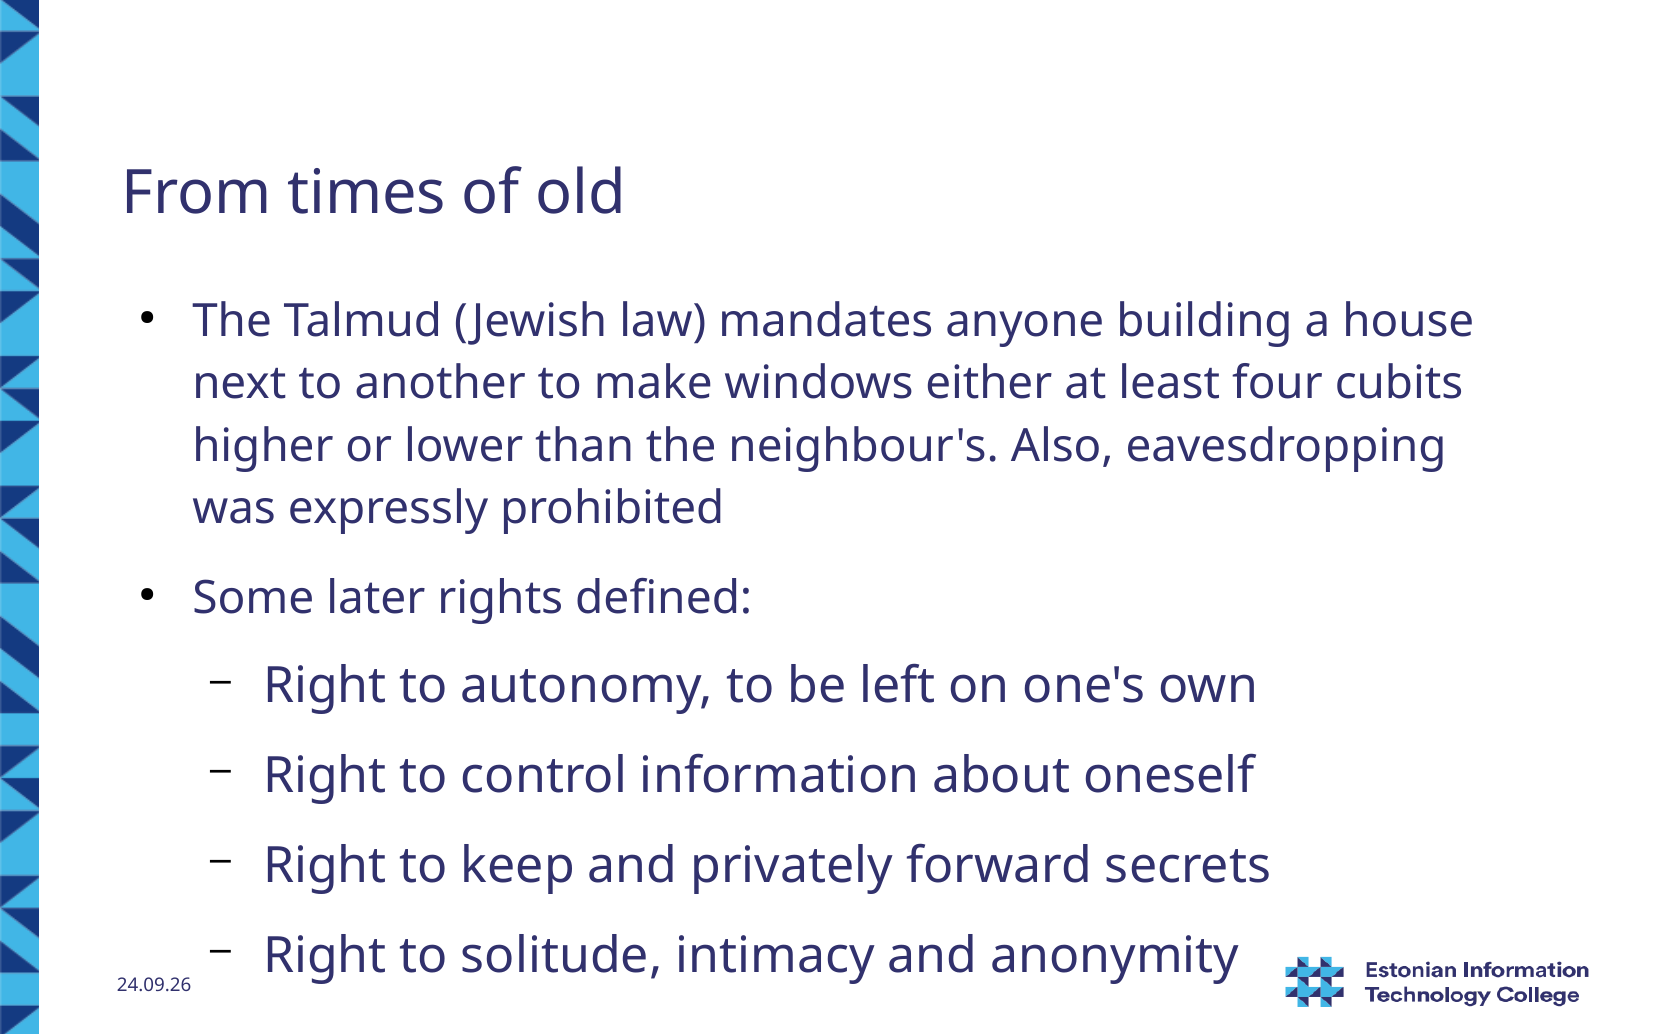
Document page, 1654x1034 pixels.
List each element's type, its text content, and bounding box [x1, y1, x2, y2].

title From times of old [121, 103, 1534, 276]
list The Talmud (Jewish law) mandates anyone building a house next to another to make windows either at least four cubits higher or lower than the neighbour's. Also, eavesdropping was expressly prohibited Some later rights defined: Right to autonomy, to be left on one's own Right to control information about oneself Right to keep and privately forward secrets Right to solitude, intimacy and anonymity [121, 287, 1534, 939]
